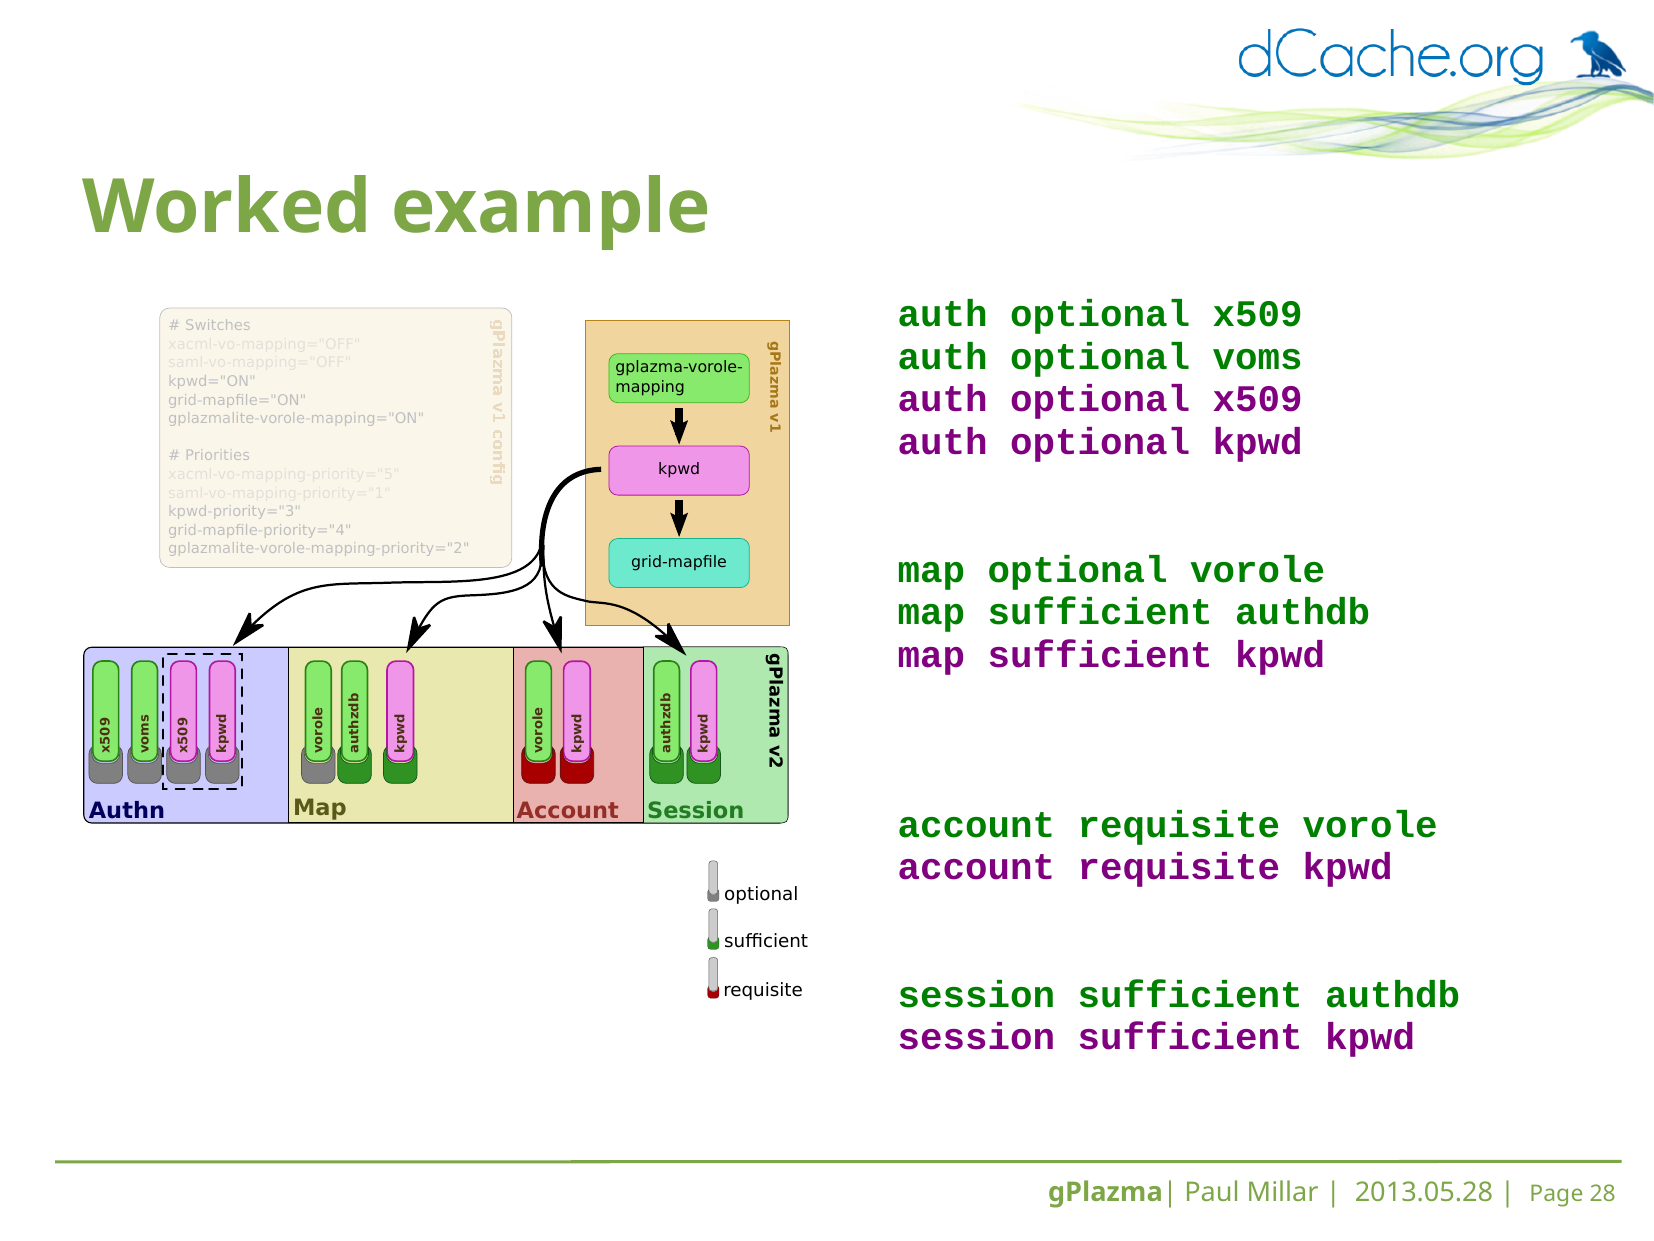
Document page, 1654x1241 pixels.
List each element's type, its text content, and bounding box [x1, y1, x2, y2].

title Worked example [82, 155, 1605, 252]
picture [956, 16, 1654, 169]
picture [82, 307, 809, 1018]
text_box auth optional x509 auth optional voms auth optional x509 auth optional kpwd map optional vorole map sufficient authdb map sufficient kpwd account requisite vorole account requisite kpwd session sufficient authdb session sufficient kpwd [882, 288, 1610, 1111]
